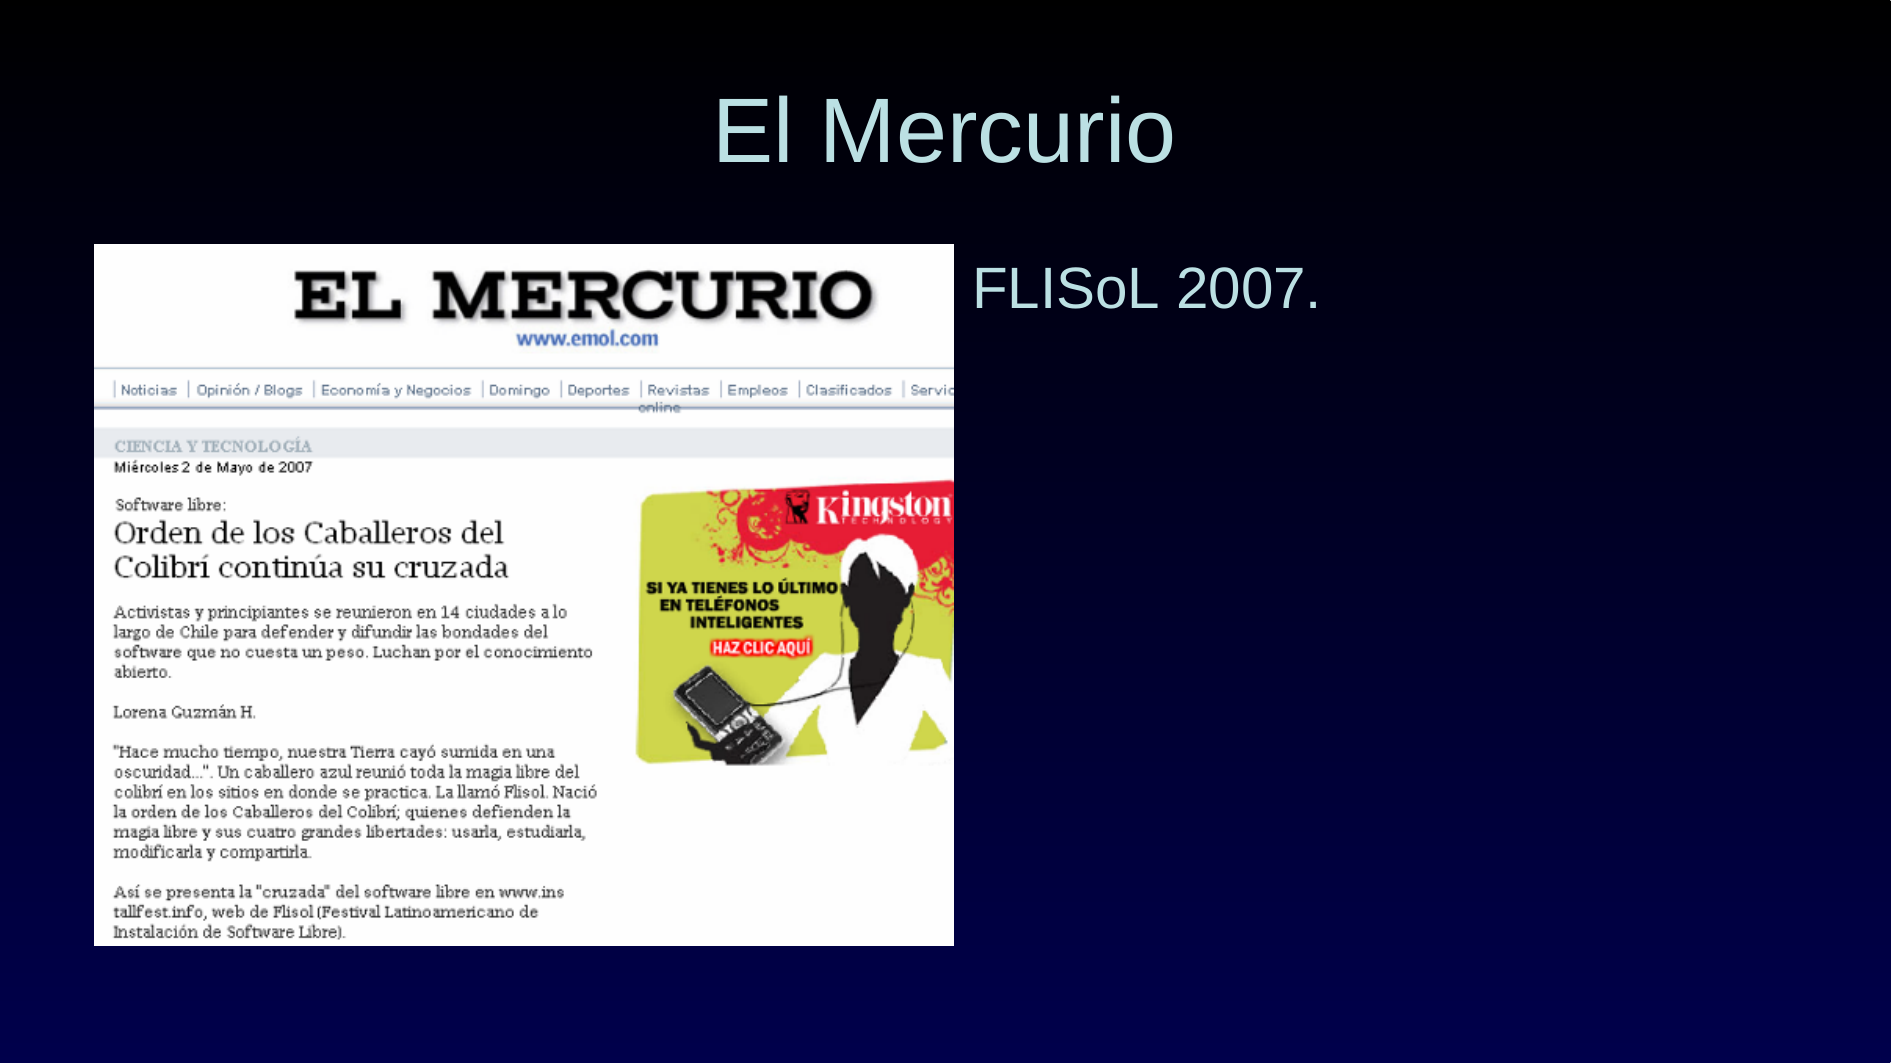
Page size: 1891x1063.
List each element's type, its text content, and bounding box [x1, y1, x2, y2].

title El Mercurio [94, 42, 1796, 220]
picture [94, 244, 954, 946]
list FLISoL 2007. [957, 247, 1796, 950]
